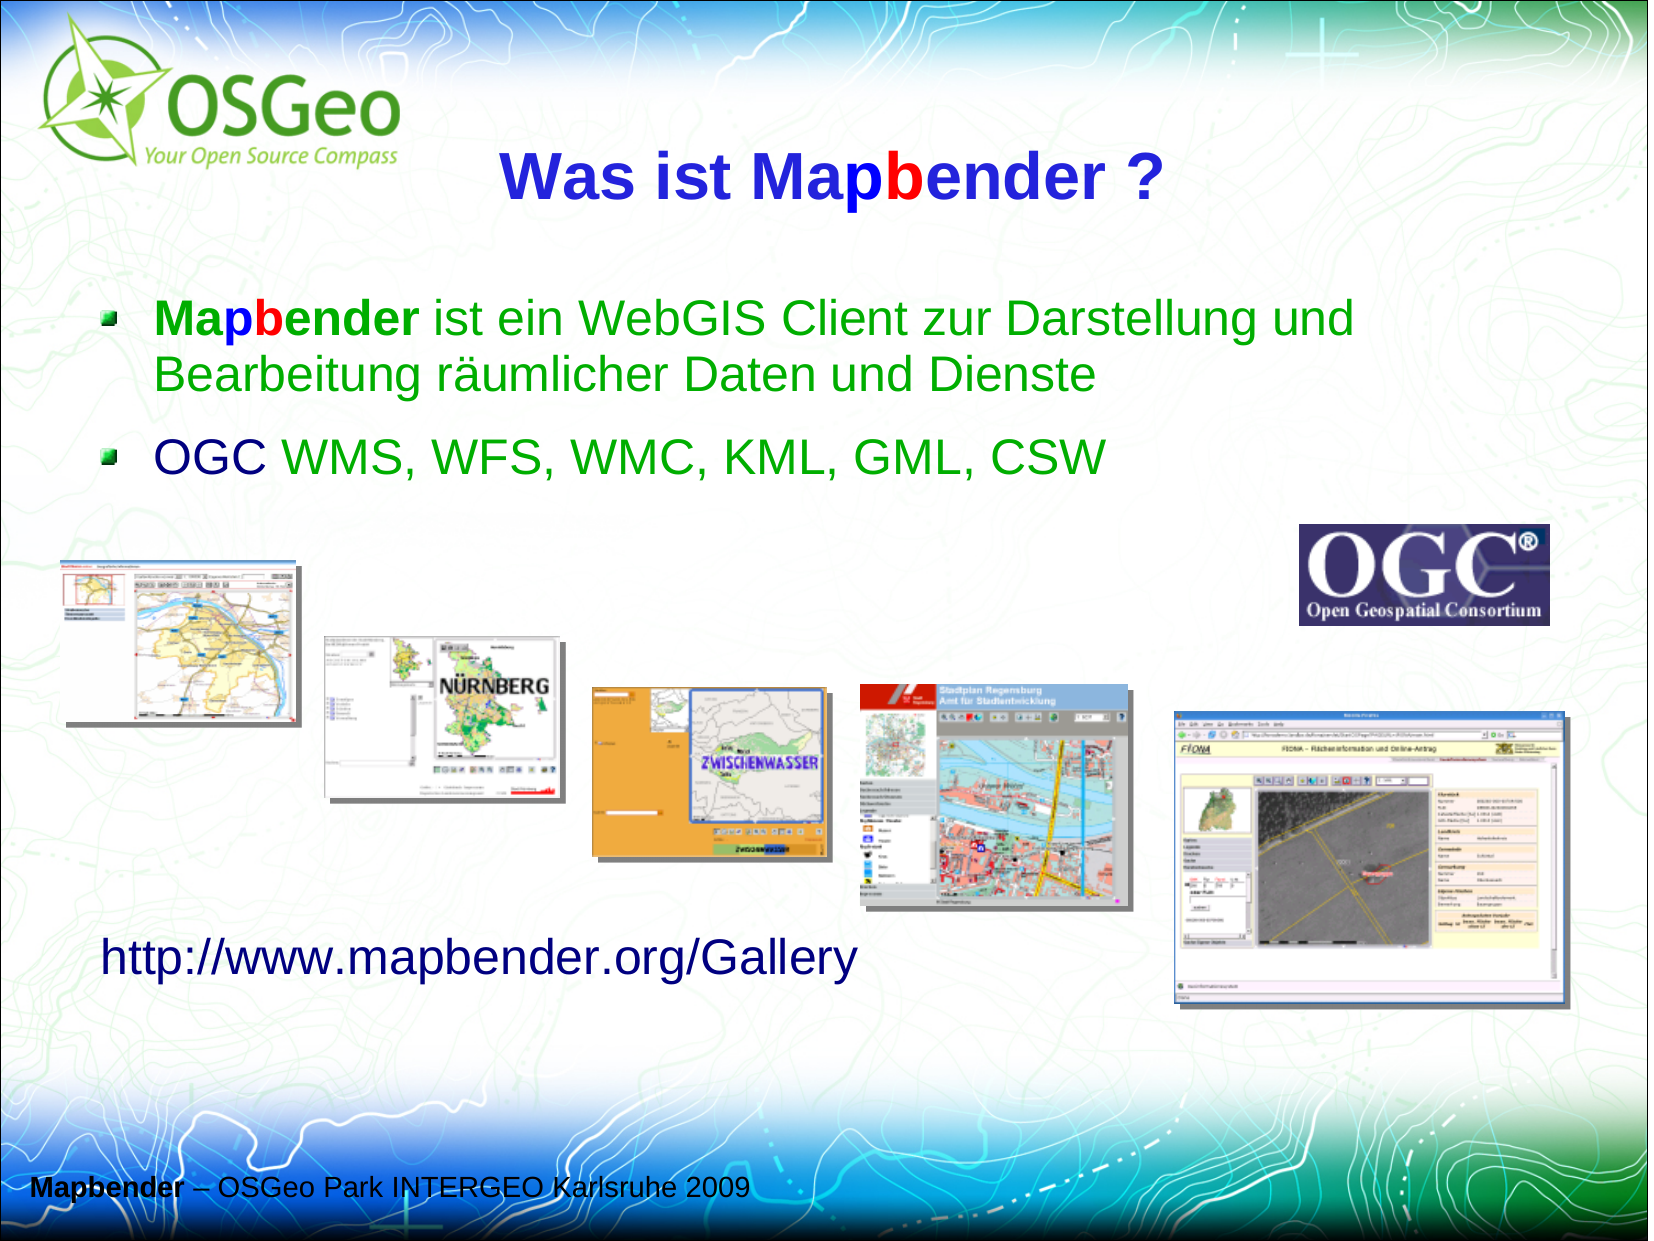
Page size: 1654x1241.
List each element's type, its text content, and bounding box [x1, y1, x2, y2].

picture [1, 1, 1647, 1240]
title Was ist Mapbender ? [88, 88, 1577, 264]
list Mapbender ist ein WebGIS Client zur Darstellung und Bearbeitung räumlicher Daten und Dienste OGC WMS, WFS, WMC, KML, GML, CSW http://www.mapbender.org/Gallery [82, 290, 1571, 1146]
